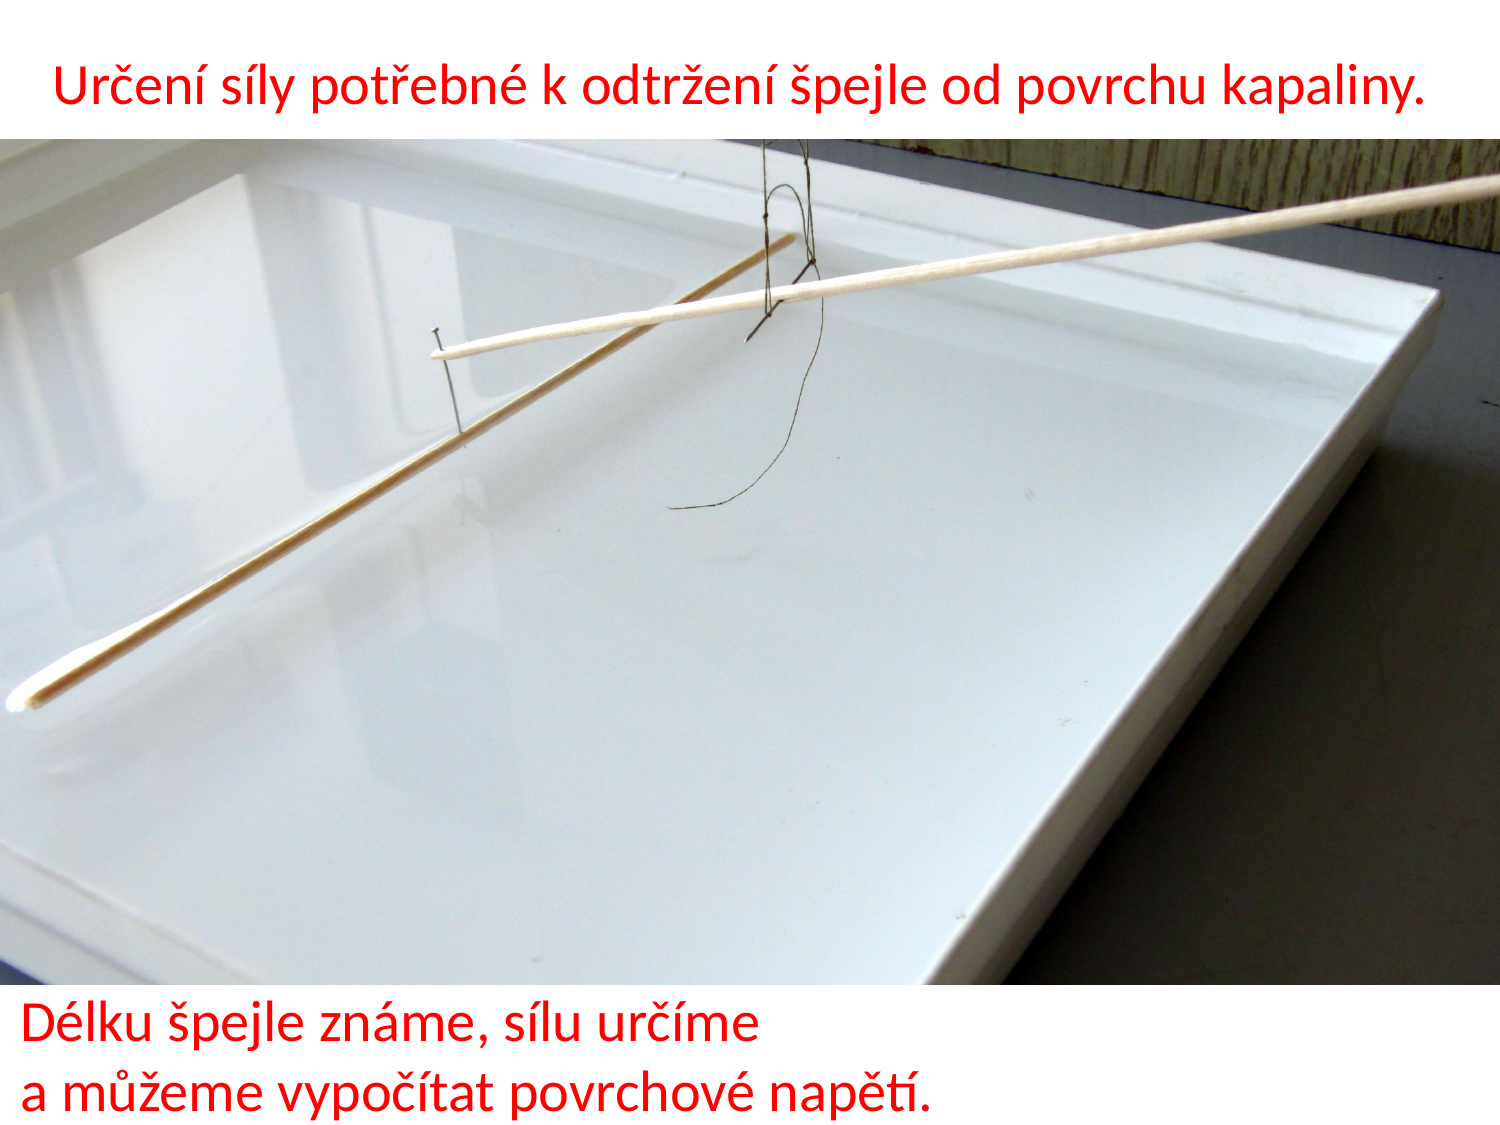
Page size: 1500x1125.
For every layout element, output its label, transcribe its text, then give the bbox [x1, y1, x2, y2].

picture [0, 139, 1500, 986]
text_box Délku špejle známe, sílu určíme a můžeme vypočítat povrchové napětí. [5, 968, 950, 1125]
text_box Určení síly potřebné k odtržení špejle od povrchu kapaliny. [37, 30, 1456, 124]
